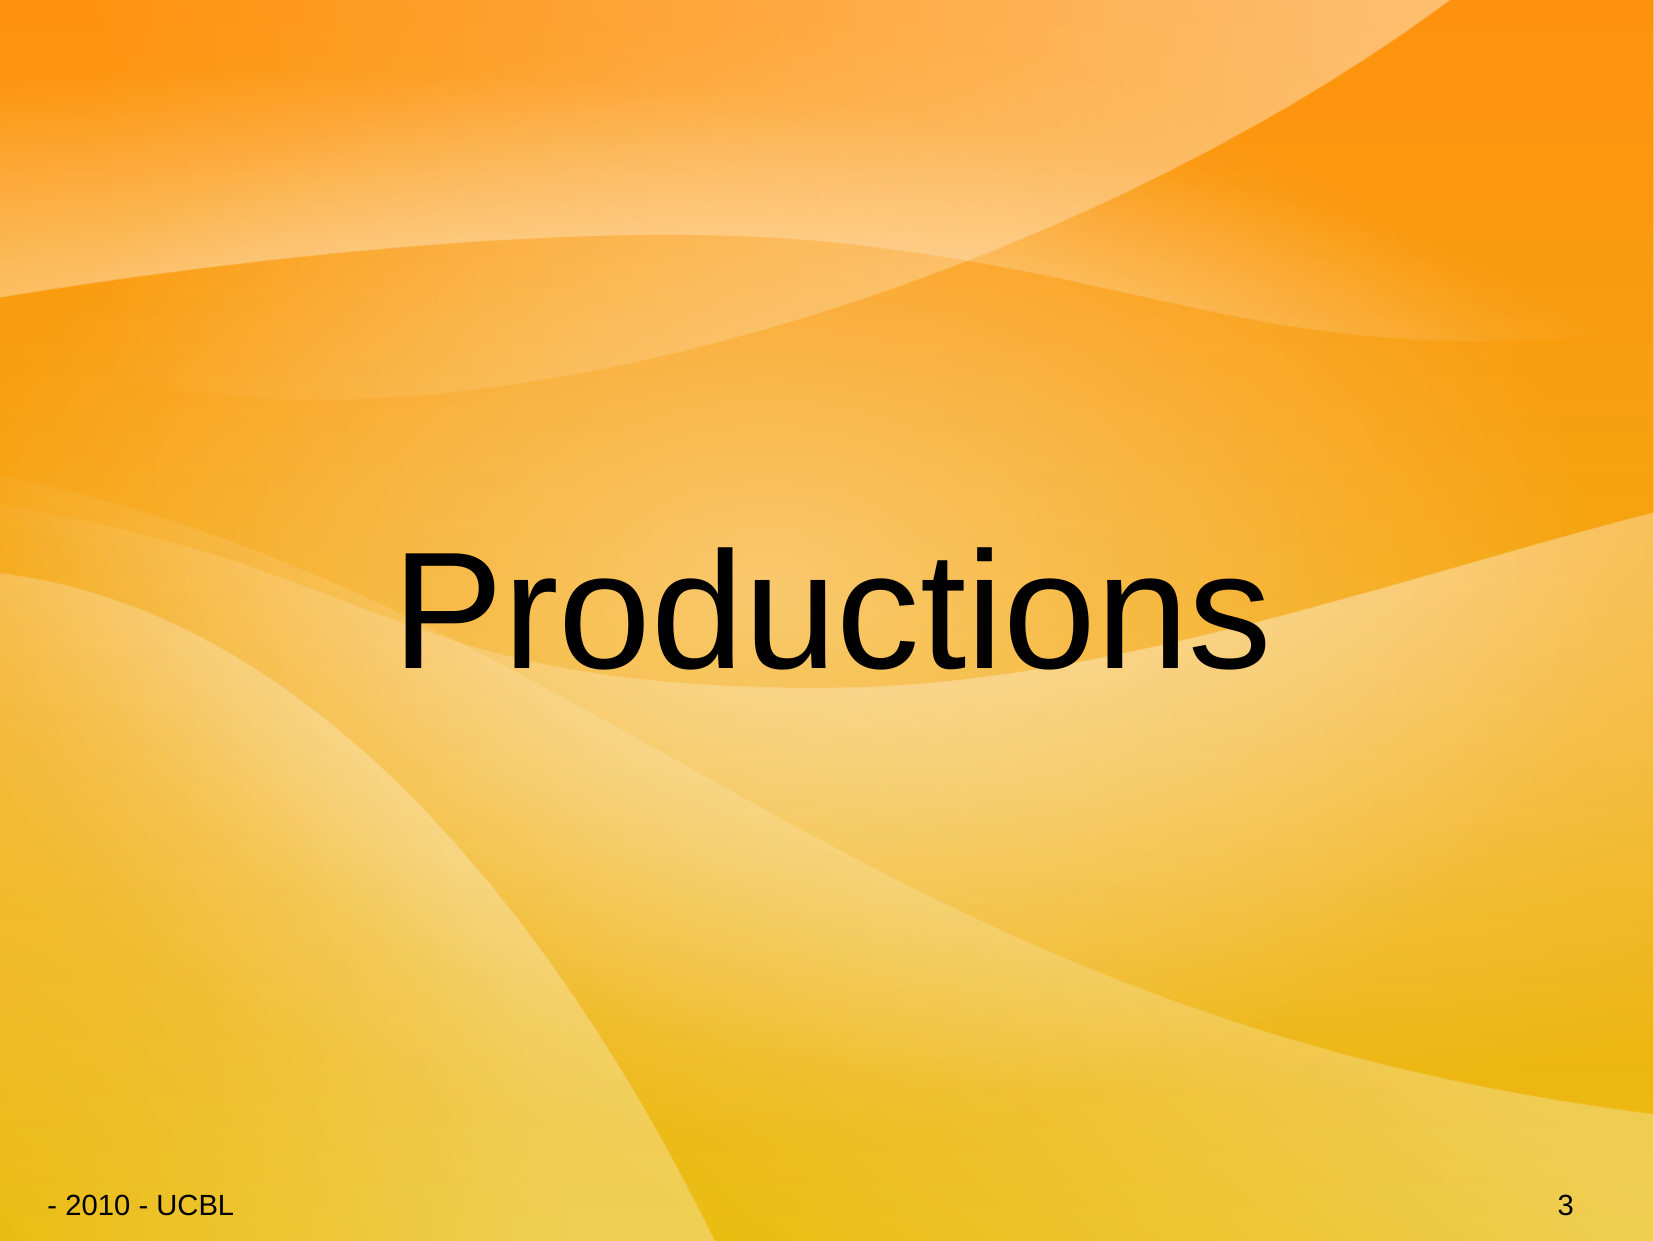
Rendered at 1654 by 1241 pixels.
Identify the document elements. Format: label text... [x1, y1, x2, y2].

text_box Adrian Gaudebert - 2010 - UCBL [16, 1181, 473, 1229]
text_box <numéro> [1542, 1181, 1654, 1241]
picture [0, 0, 1654, 1241]
title Productions [88, 507, 1577, 715]
